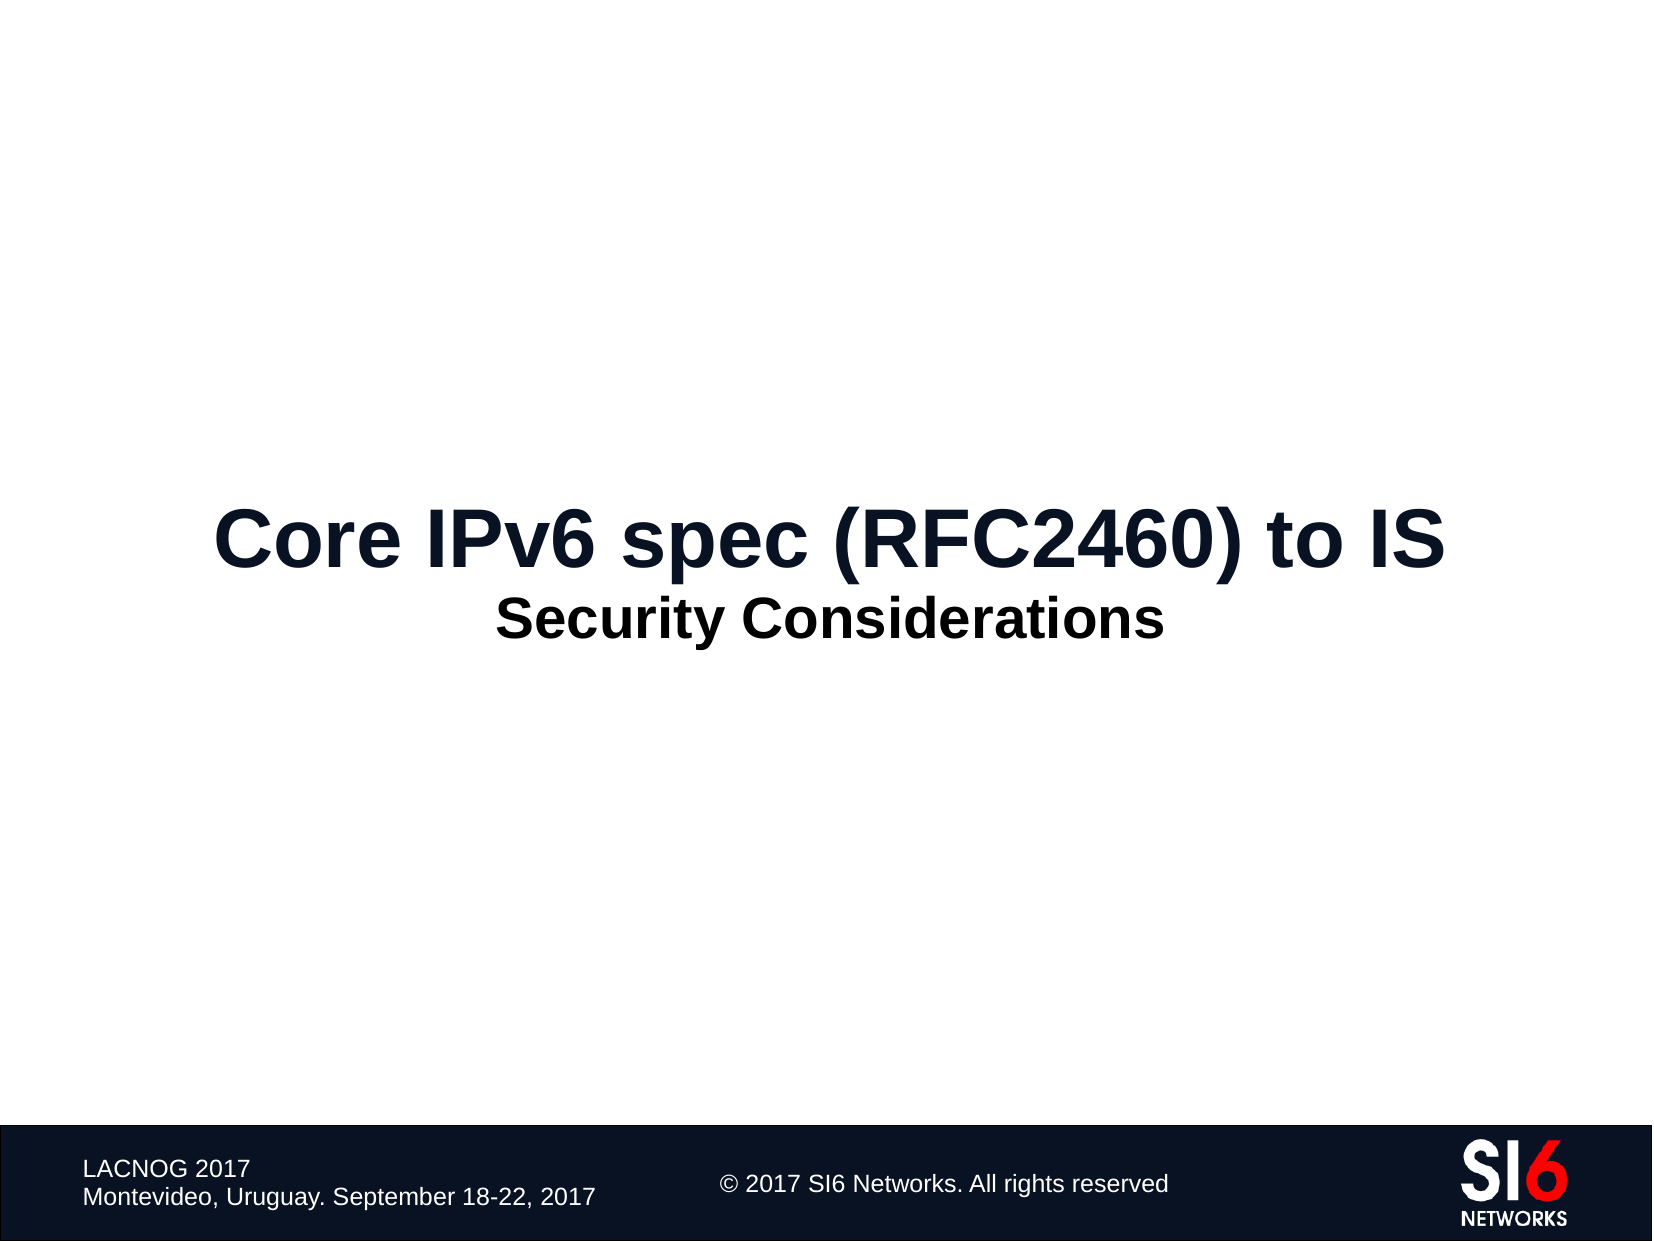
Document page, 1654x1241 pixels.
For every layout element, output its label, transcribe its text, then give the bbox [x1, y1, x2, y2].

title Core IPv6 spec (RFC2460) to IS Security Considerations [86, 467, 1576, 676]
picture [1461, 1139, 1567, 1226]
